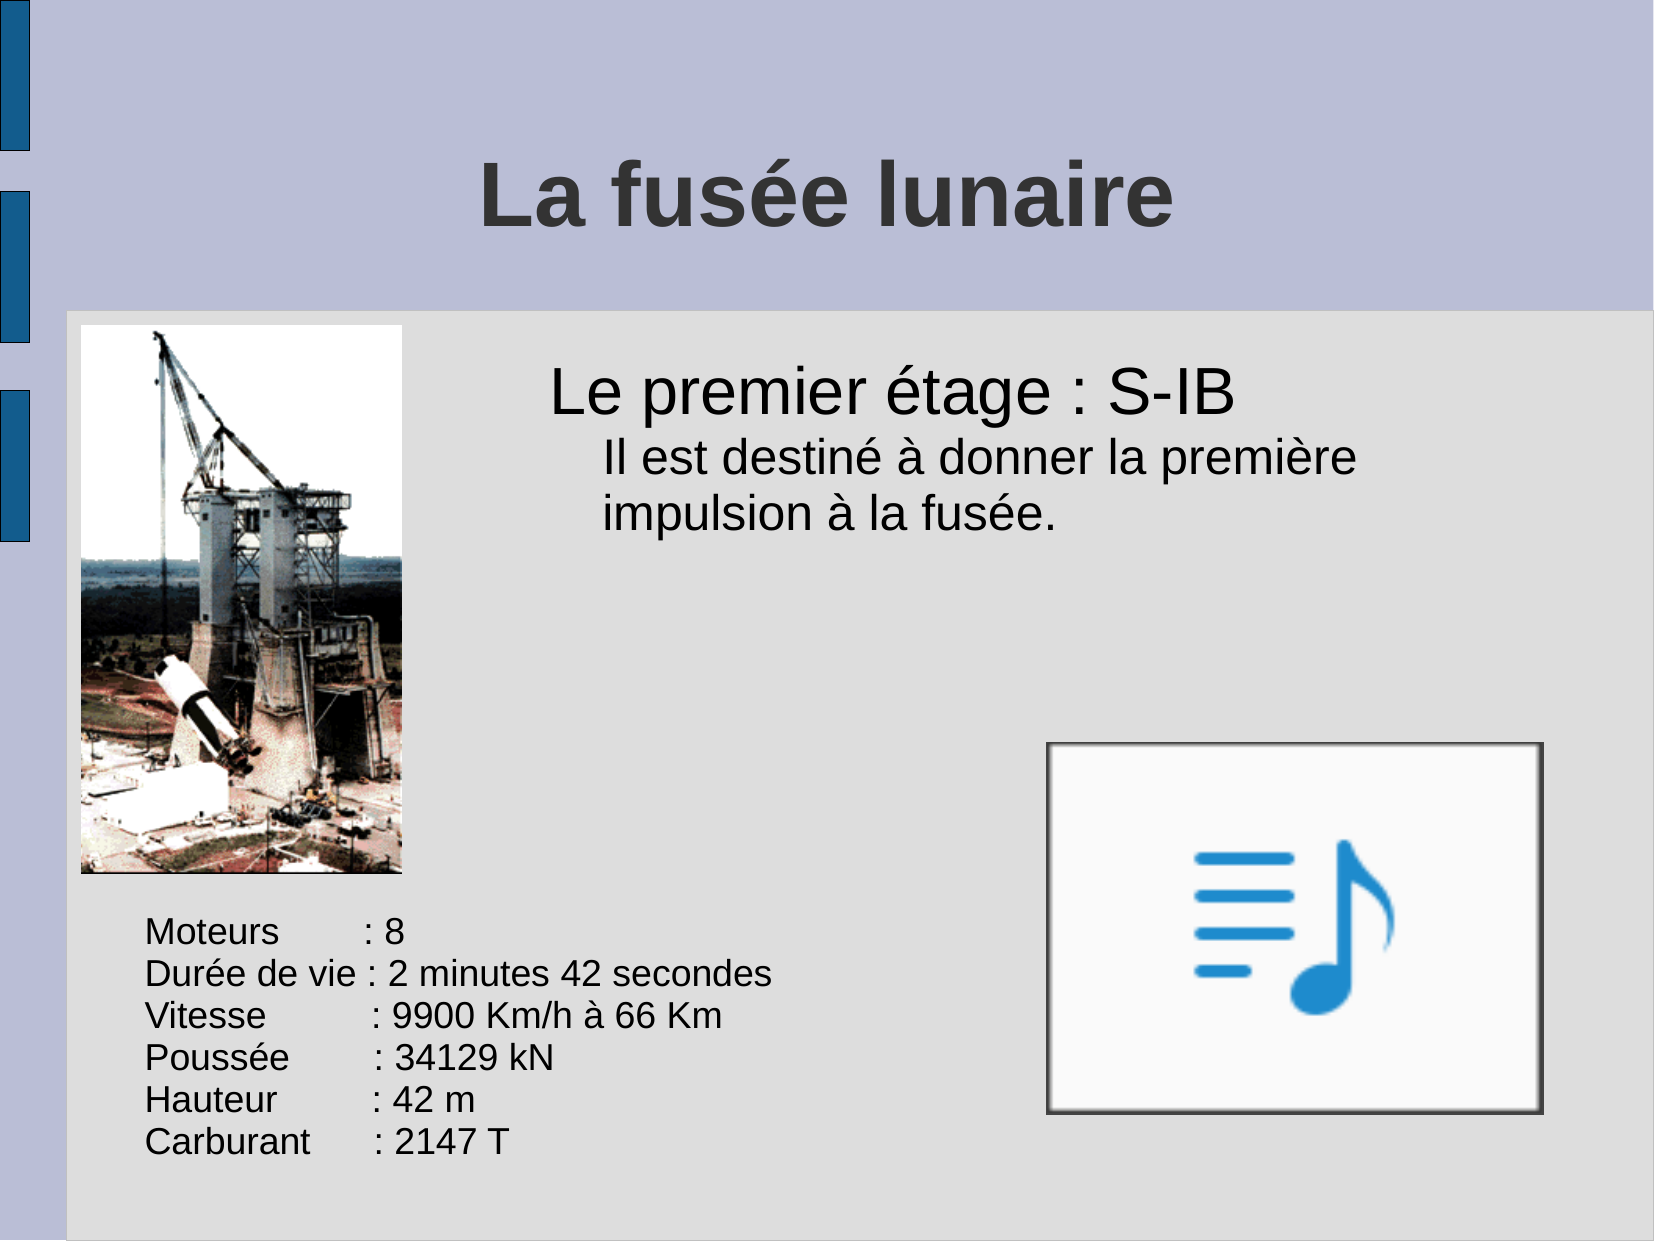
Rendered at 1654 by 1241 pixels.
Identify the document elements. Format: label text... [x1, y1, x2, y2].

title La fusée lunaire [121, 91, 1534, 299]
picture [81, 325, 402, 875]
list Le premier étage : S-IB Il est destiné à donner la première impulsion à la fusée. [531, 354, 1518, 541]
text_box Moteurs : 8 Durée de vie : 2 minutes 42 secondes Vitesse : 9900 Km/h à 66 Km Poussée : 34129 kN Hauteur : 42 m Carburant : 2147 T [129, 902, 922, 1171]
text_box [1045, 741, 1546, 1117]
